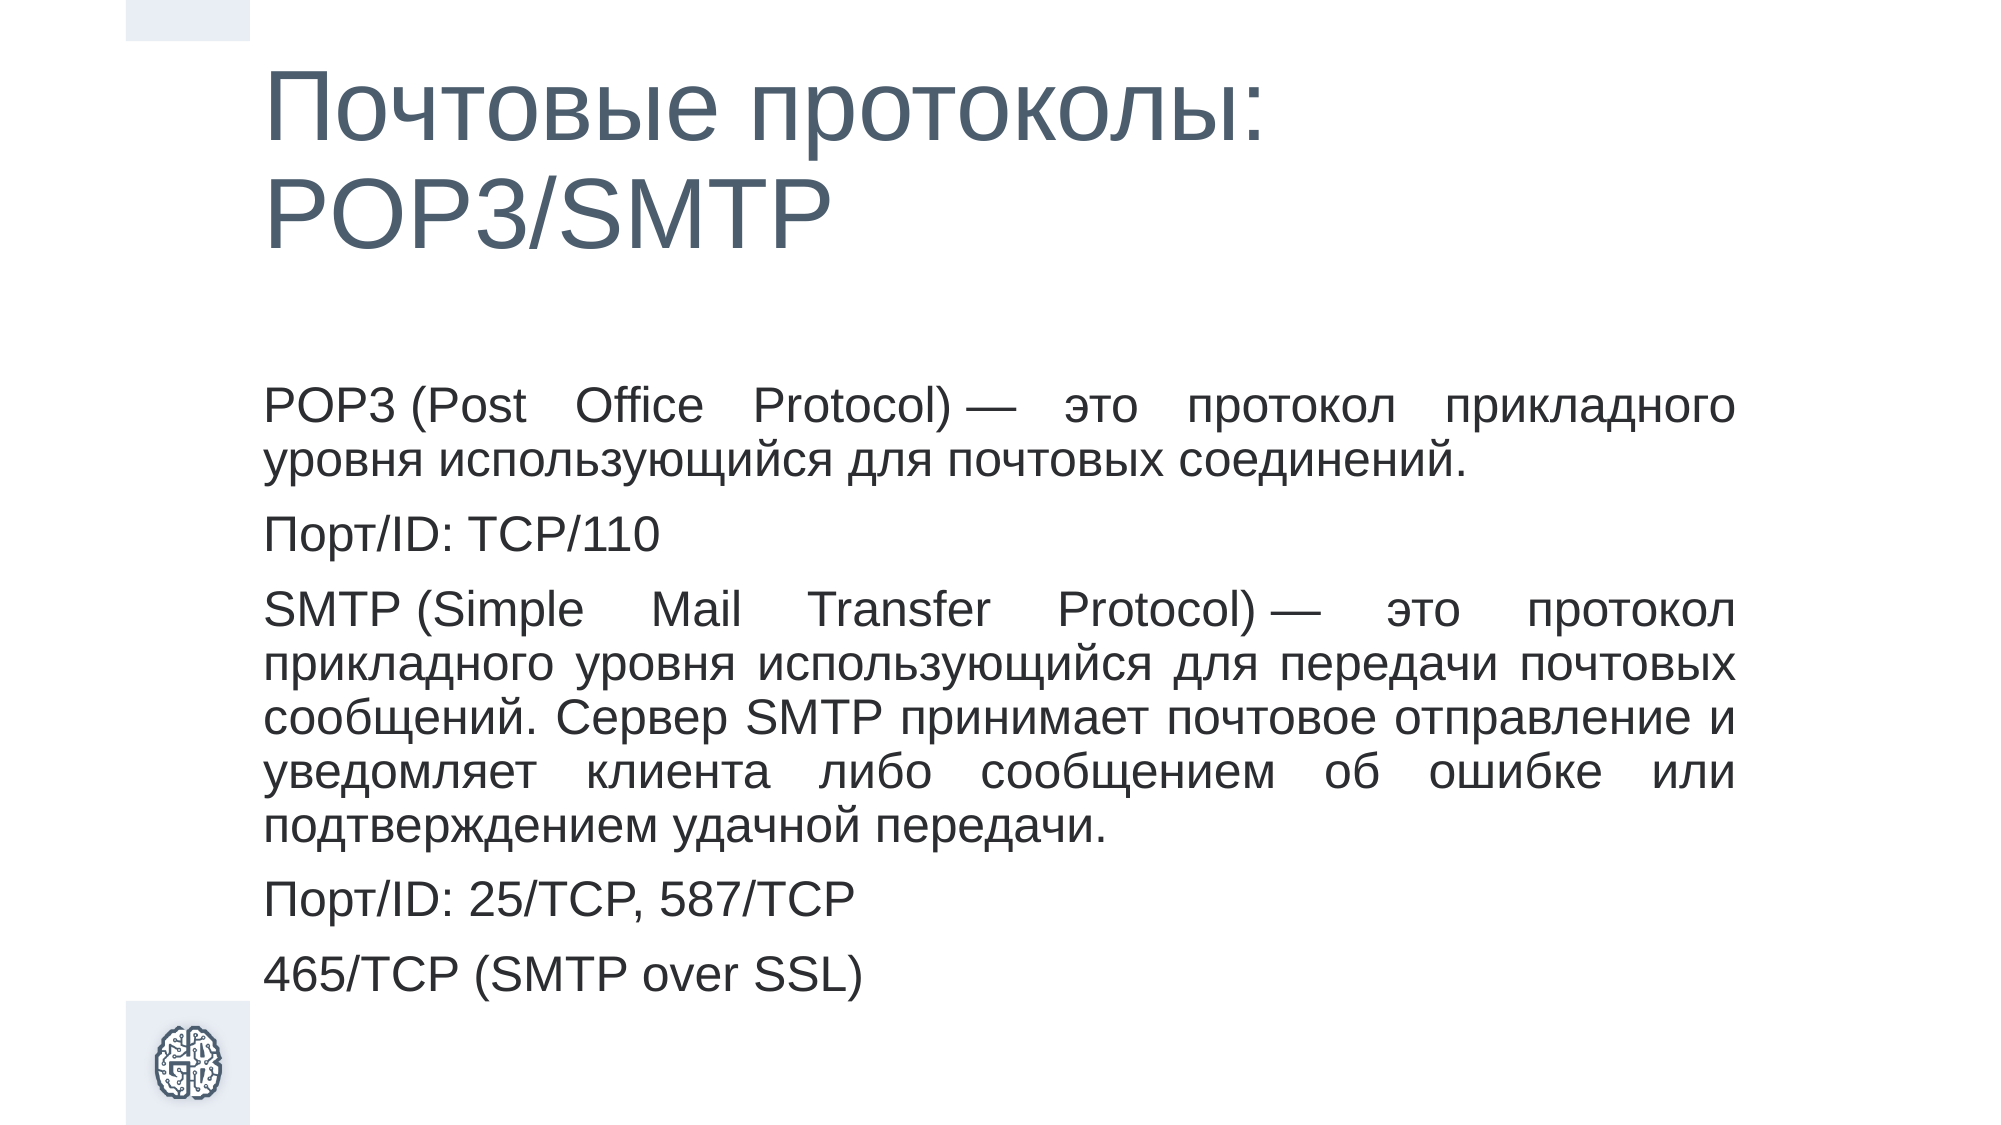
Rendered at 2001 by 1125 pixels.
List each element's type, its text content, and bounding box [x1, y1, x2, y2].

list POP3 (Post Office Protocol) — это протокол прикладного уровня использующийся для почтовых соединений. Порт/ID: TCP/110 SMTP (Simple Mail Transfer Protocol) — это протокол прикладного уровня использующийся для передачи почтовых сообщений. Сервер SMTP принимает почтовое отправление и уведомляет клиента либо сообщением об ошибке или подтверждением удачной передачи. Порт/ID: 25/TCP, 587/TCP 465/TCP (SMTP over SSL) [248, 339, 1752, 1043]
picture [144, 1016, 232, 1110]
text_box Почтовые протоколы: POP3/SMTP [248, 38, 1752, 287]
